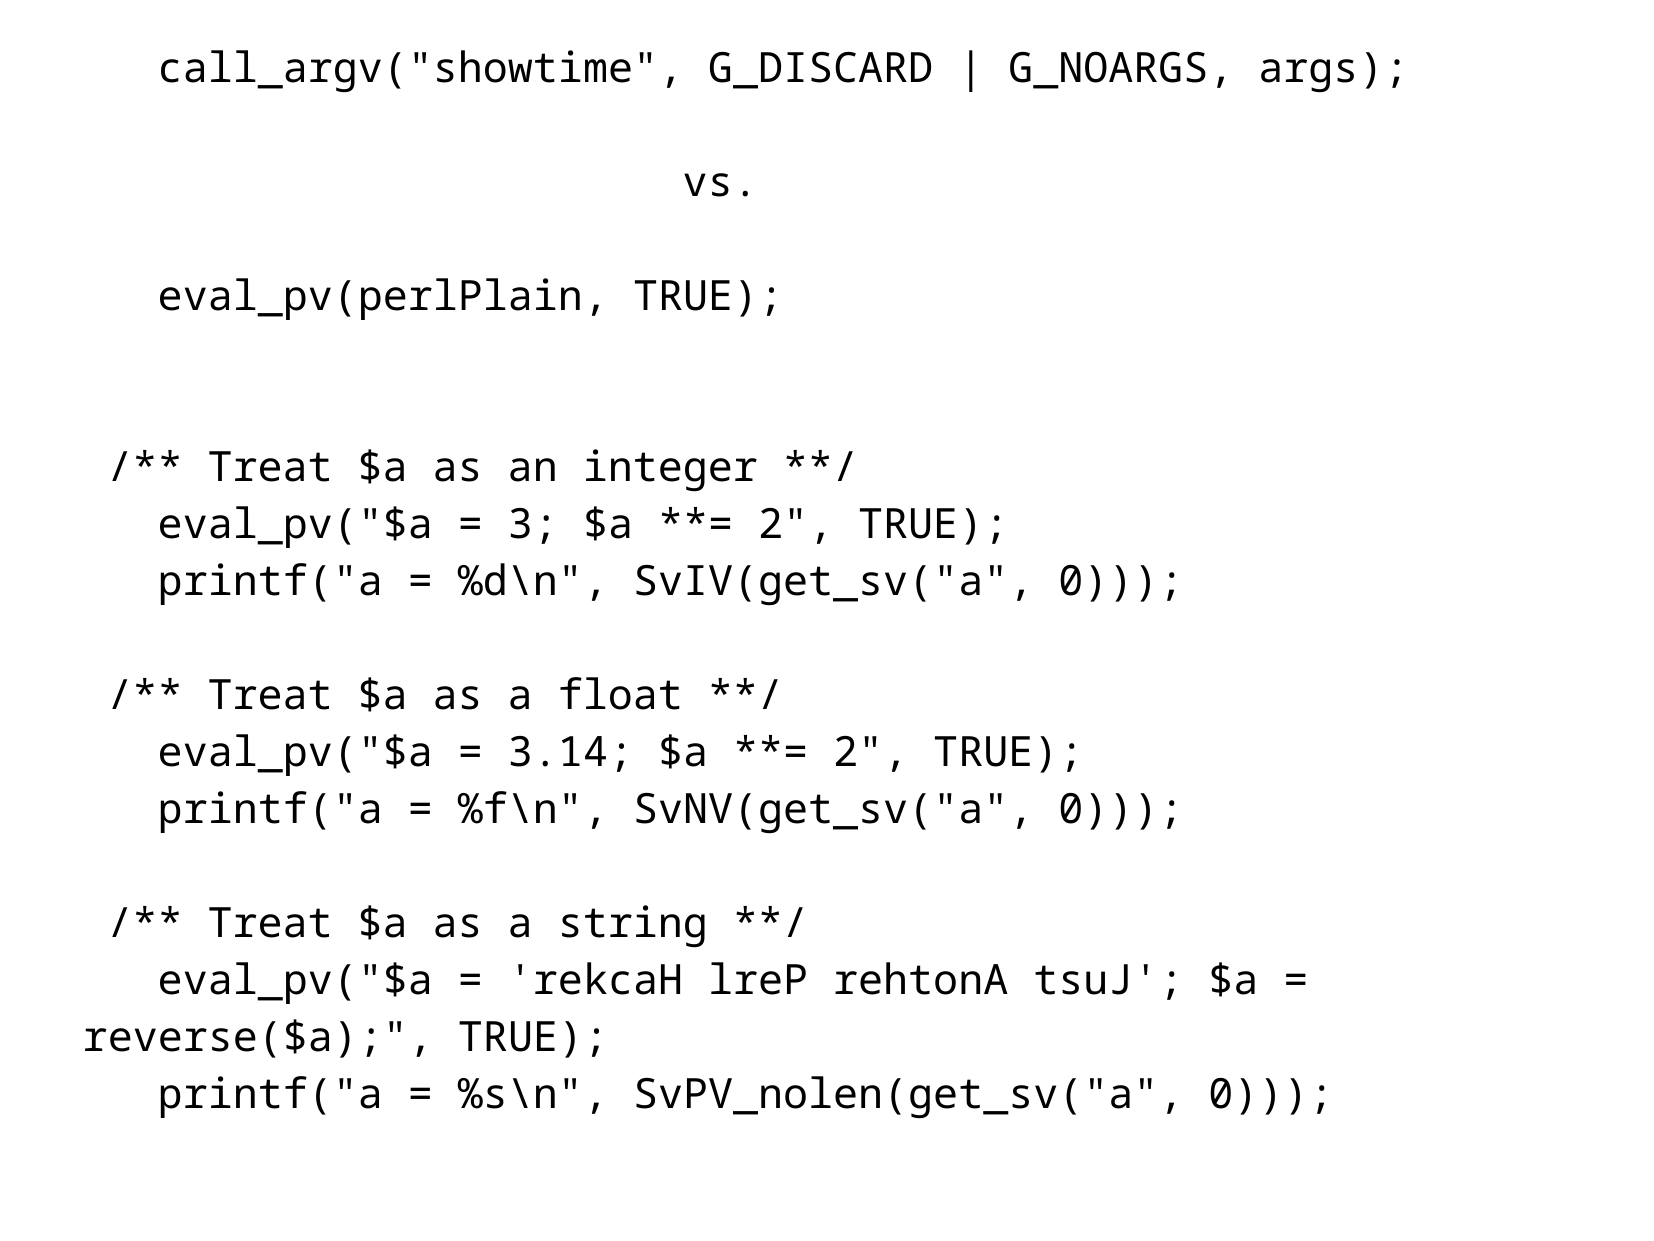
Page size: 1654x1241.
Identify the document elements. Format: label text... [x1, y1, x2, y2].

subtitle call_argv("showtime", G_DISCARD | G_NOARGS, args); vs. eval_pv(perlPlain, TRUE); /** Treat $a as an integer **/ eval_pv("$a = 3; $a **= 2", TRUE); printf("a = %d\n", SvIV(get_sv("a", 0))); /** Treat $a as a float **/ eval_pv("$a = 3.14; $a **= 2", TRUE); printf("a = %f\n", SvNV(get_sv("a", 0))); /** Treat $a as a string **/ eval_pv("$a = 'rekcaH lreP rehtonA tsuJ'; $a = reverse($a);", TRUE); printf("a = %s\n", SvPV_nolen(get_sv("a", 0))); [82, 56, 1571, 1102]
